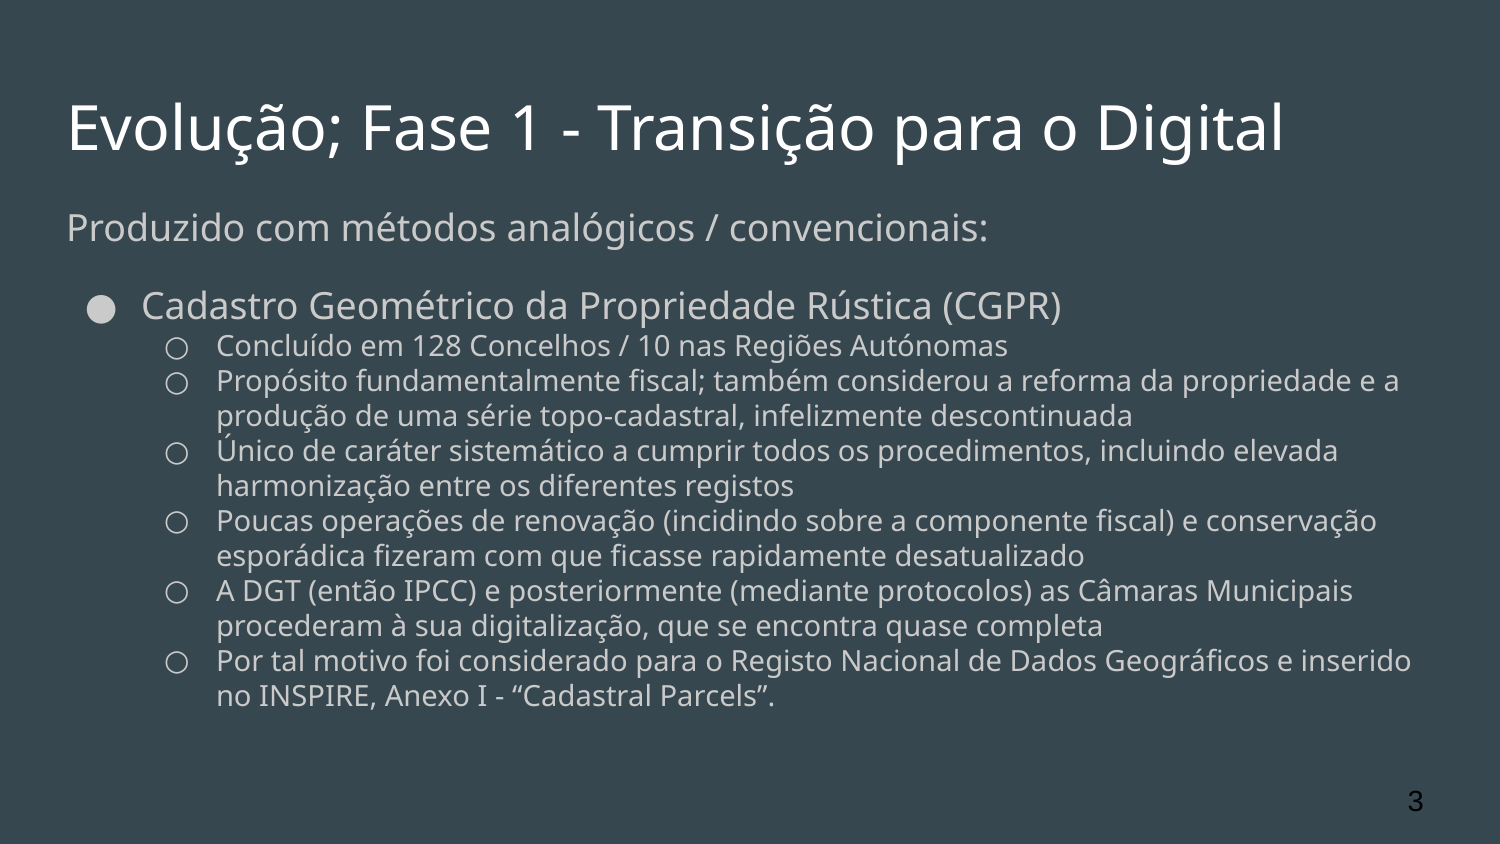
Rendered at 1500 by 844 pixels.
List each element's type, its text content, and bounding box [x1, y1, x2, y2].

list Produzido com métodos analógicos / convencionais: Cadastro Geométrico da Propriedade Rústica (CGPR) Concluído em 128 Concelhos / 10 nas Regiões Autónomas Propósito fundamentalmente fiscal; também considerou a reforma da propriedade e a produção de uma série topo-cadastral, infelizmente descontinuada Único de caráter sistemático a cumprir todos os procedimentos, incluindo elevada harmonização entre os diferentes registos Poucas operações de renovação (incidindo sobre a componente fiscal) e conservação esporádica fizeram com que ficasse rapidamente desatualizado A DGT (então IPCC) e posteriormente (mediante protocolos) as Câmaras Municipais procederam à sua digitalização, que se encontra quase completa Por tal motivo foi considerado para o Registo Nacional de Dados Geográficos e inserido no INSPIRE, Anexo I - “Cadastral Parcels”. [51, 189, 1449, 791]
title Evolução; Fase 1 - Transição para o Digital [51, 72, 1449, 167]
slide_number <number> [1392, 767, 1483, 833]
